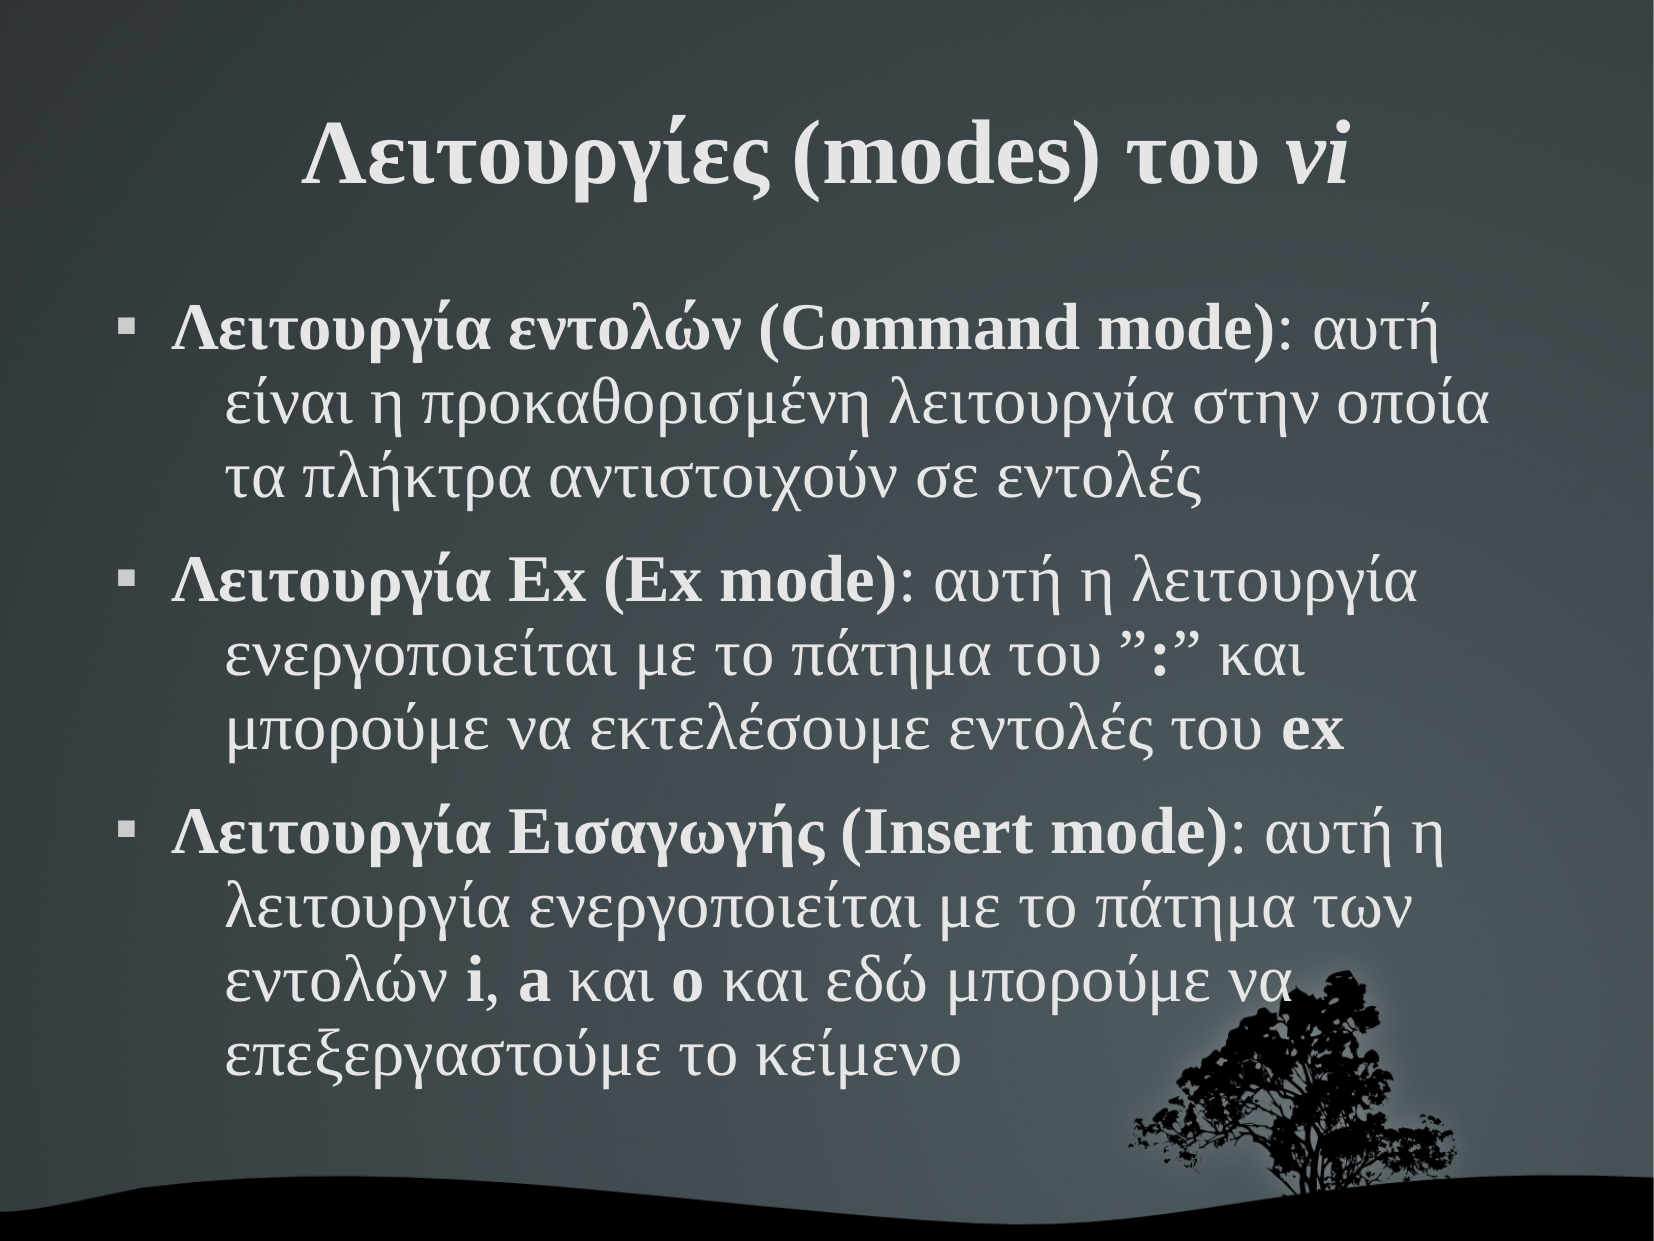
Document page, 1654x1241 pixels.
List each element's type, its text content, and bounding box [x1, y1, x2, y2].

list Λειτουργία εντολών (Command mode): αυτή είναι η προκαθορισμένη λειτουργία στην οποία τα πλήκτρα αντιστοιχούν σε εντολές Λειτουργία Ex (Ex mode): αυτή η λειτουργία ενεργοποιείται με το πάτημα του ”:” και μπορούμε να εκτελέσουμε εντολές του ex Λειτουργία Εισαγωγής (Insert mode): αυτή η λειτουργία ενεργοποιείται με το πάτημα των εντολών i, a και o και εδώ μπορούμε να επεξεργαστούμε το κείμενο [82, 290, 1571, 1196]
picture [0, 0, 1654, 1241]
title Λειτουργίες (modes) του vi [82, 49, 1571, 257]
